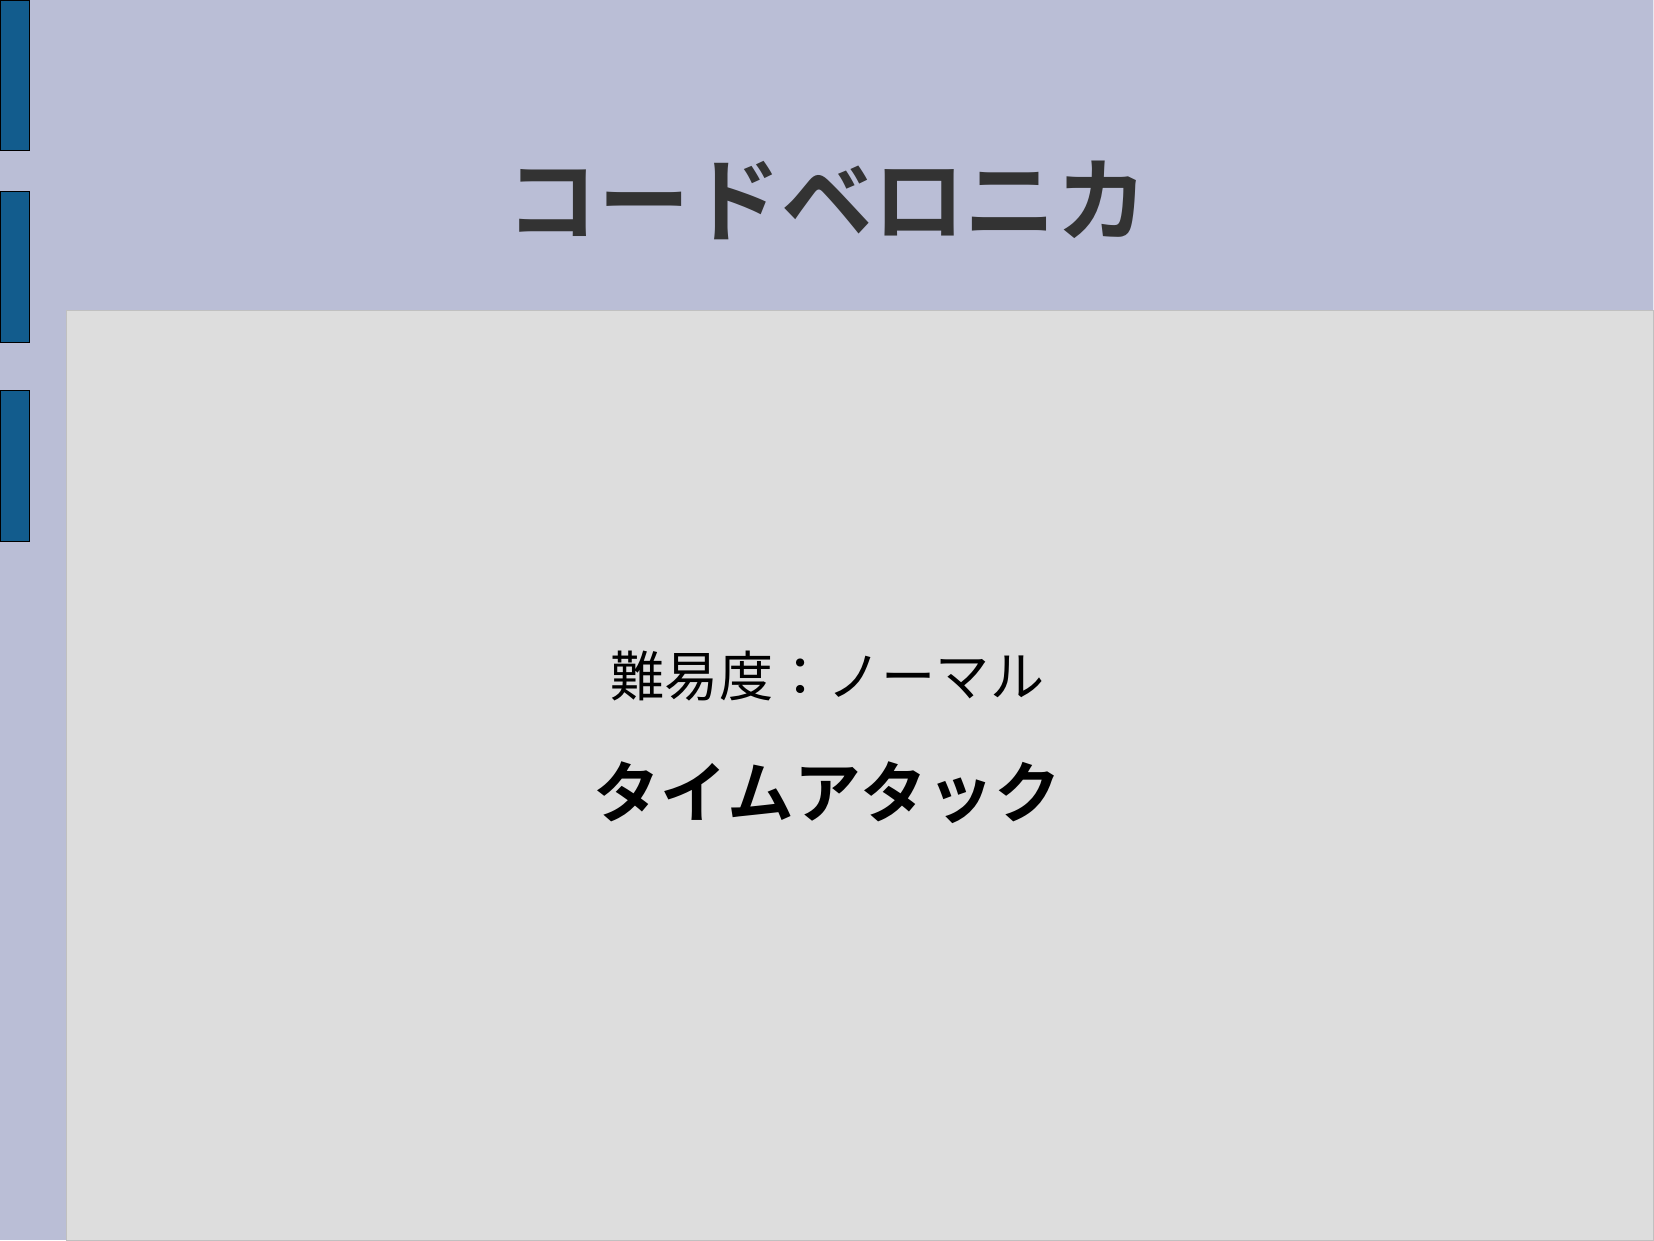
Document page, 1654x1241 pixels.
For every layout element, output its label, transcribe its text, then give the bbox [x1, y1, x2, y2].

subtitle 難易度：ノーマル タイムアタック [121, 344, 1534, 1127]
title コードベロニカ [121, 91, 1534, 299]
